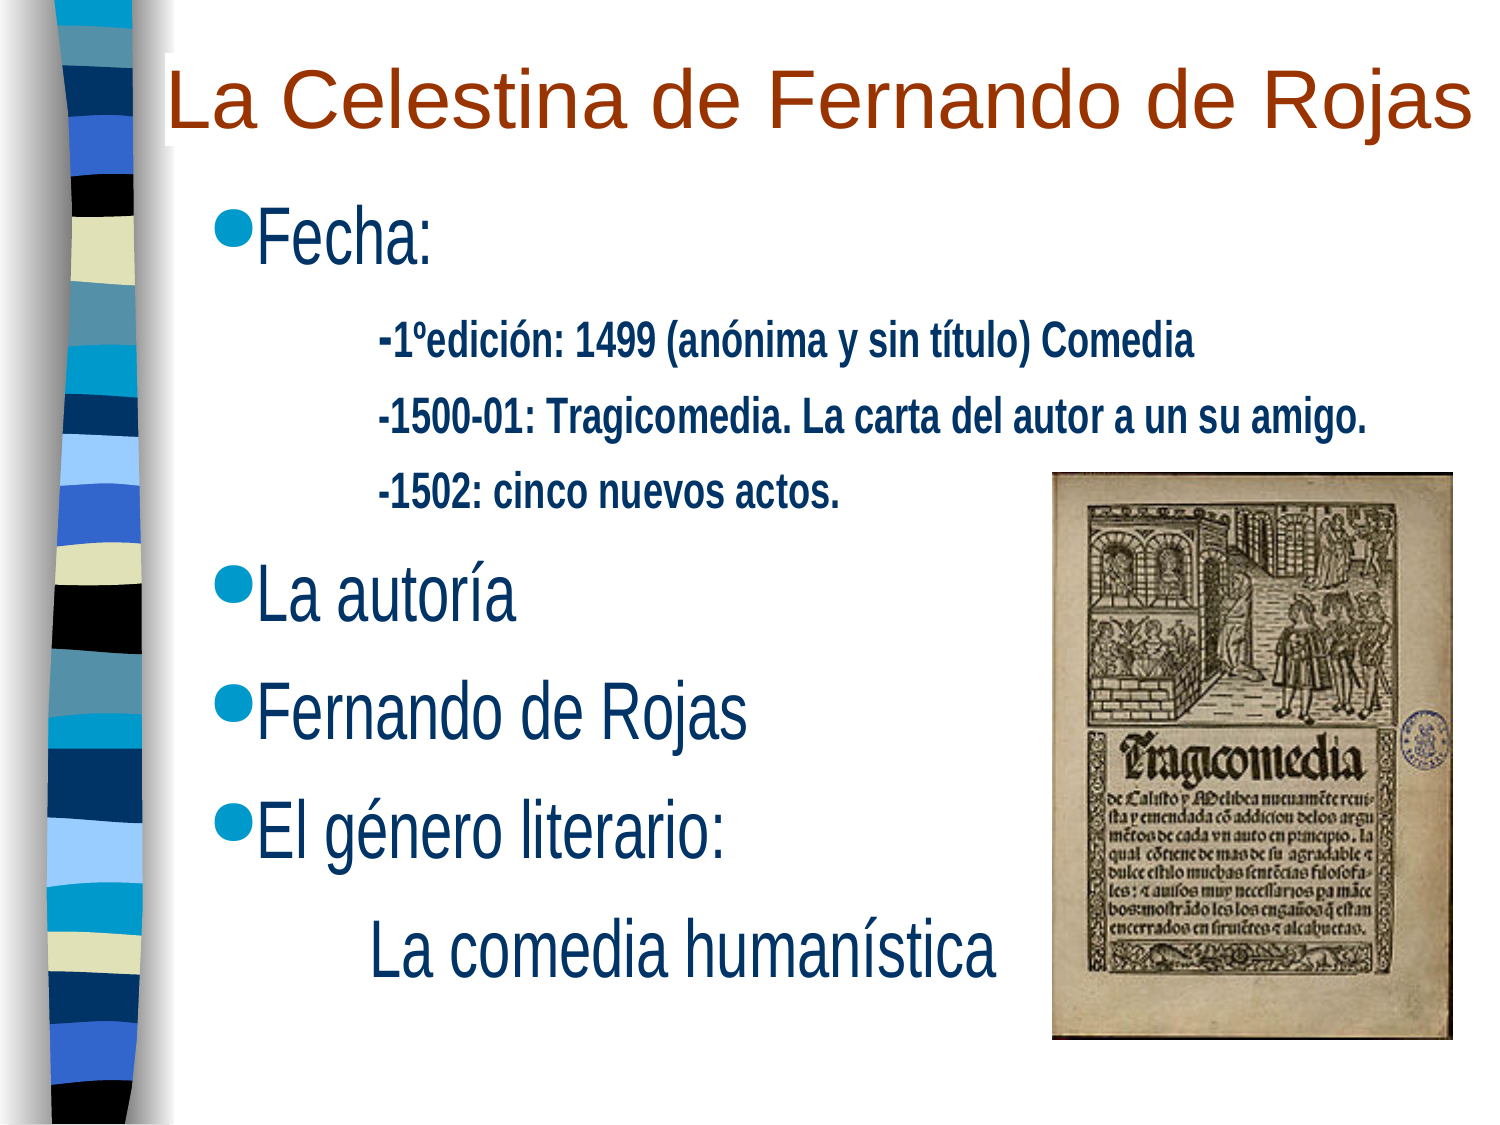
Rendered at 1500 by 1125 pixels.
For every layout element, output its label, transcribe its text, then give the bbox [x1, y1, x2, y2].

title La Celestina de Fernando de Rojas [150, 37, 1500, 126]
picture [1052, 472, 1453, 1040]
list Fecha: -1ºedición: 1499 (anónima y sin título) Comedia -1500-01: Tragicomedia. La carta del autor a un su amigo. -1502: cinco nuevos actos. La autoría Fernando de Rojas El género literario: La comedia humanística [192, 174, 1468, 1000]
